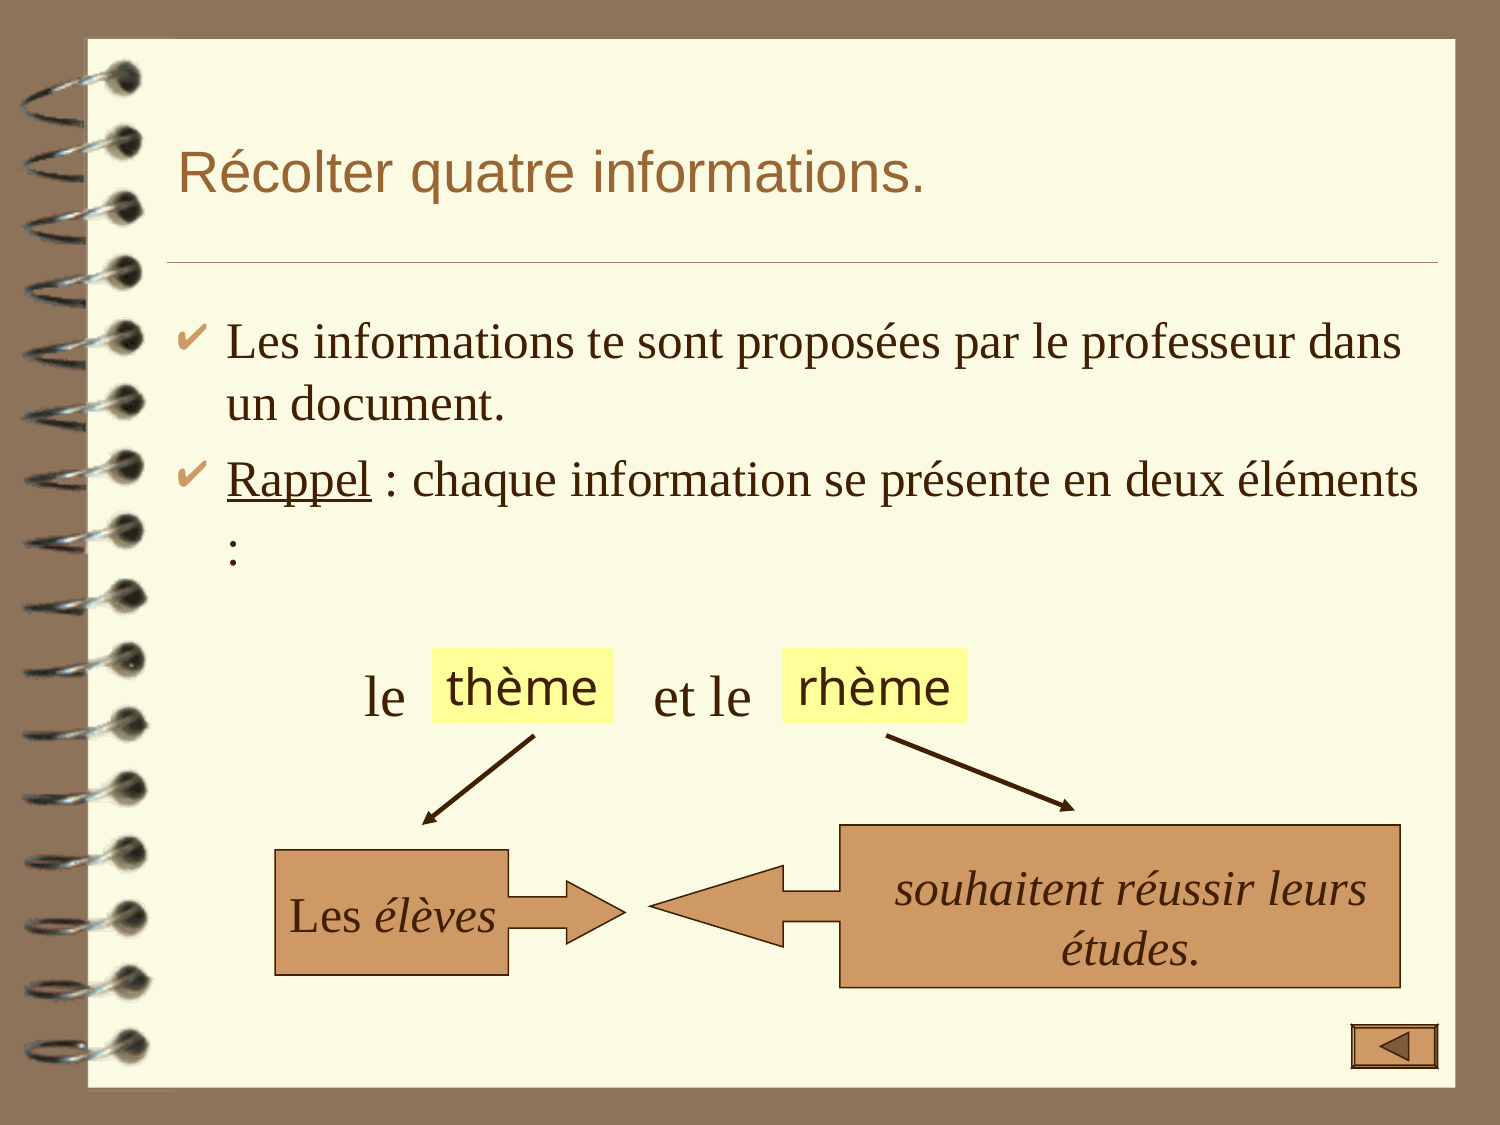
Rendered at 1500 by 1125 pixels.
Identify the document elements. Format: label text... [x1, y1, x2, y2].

text_box souhaitent réussir leurs études. [875, 848, 1388, 984]
text_box rhème [782, 647, 968, 724]
text_box Les élèves [274, 874, 512, 951]
picture [0, 0, 175, 1125]
text_box [512, 881, 626, 944]
title Récolter quatre informations. [162, 74, 1438, 263]
text_box thème [432, 647, 614, 724]
text_box [275, 951, 509, 976]
list Les informations te sont proposées par le professeur dans un document. Rappel : chaque information se présente en deux éléments : [162, 299, 1438, 588]
text_box le [349, 650, 422, 736]
text_box et le [624, 650, 800, 736]
text_box [275, 849, 509, 874]
text_box [650, 825, 1401, 988]
text_box [1353, 1024, 1438, 1068]
